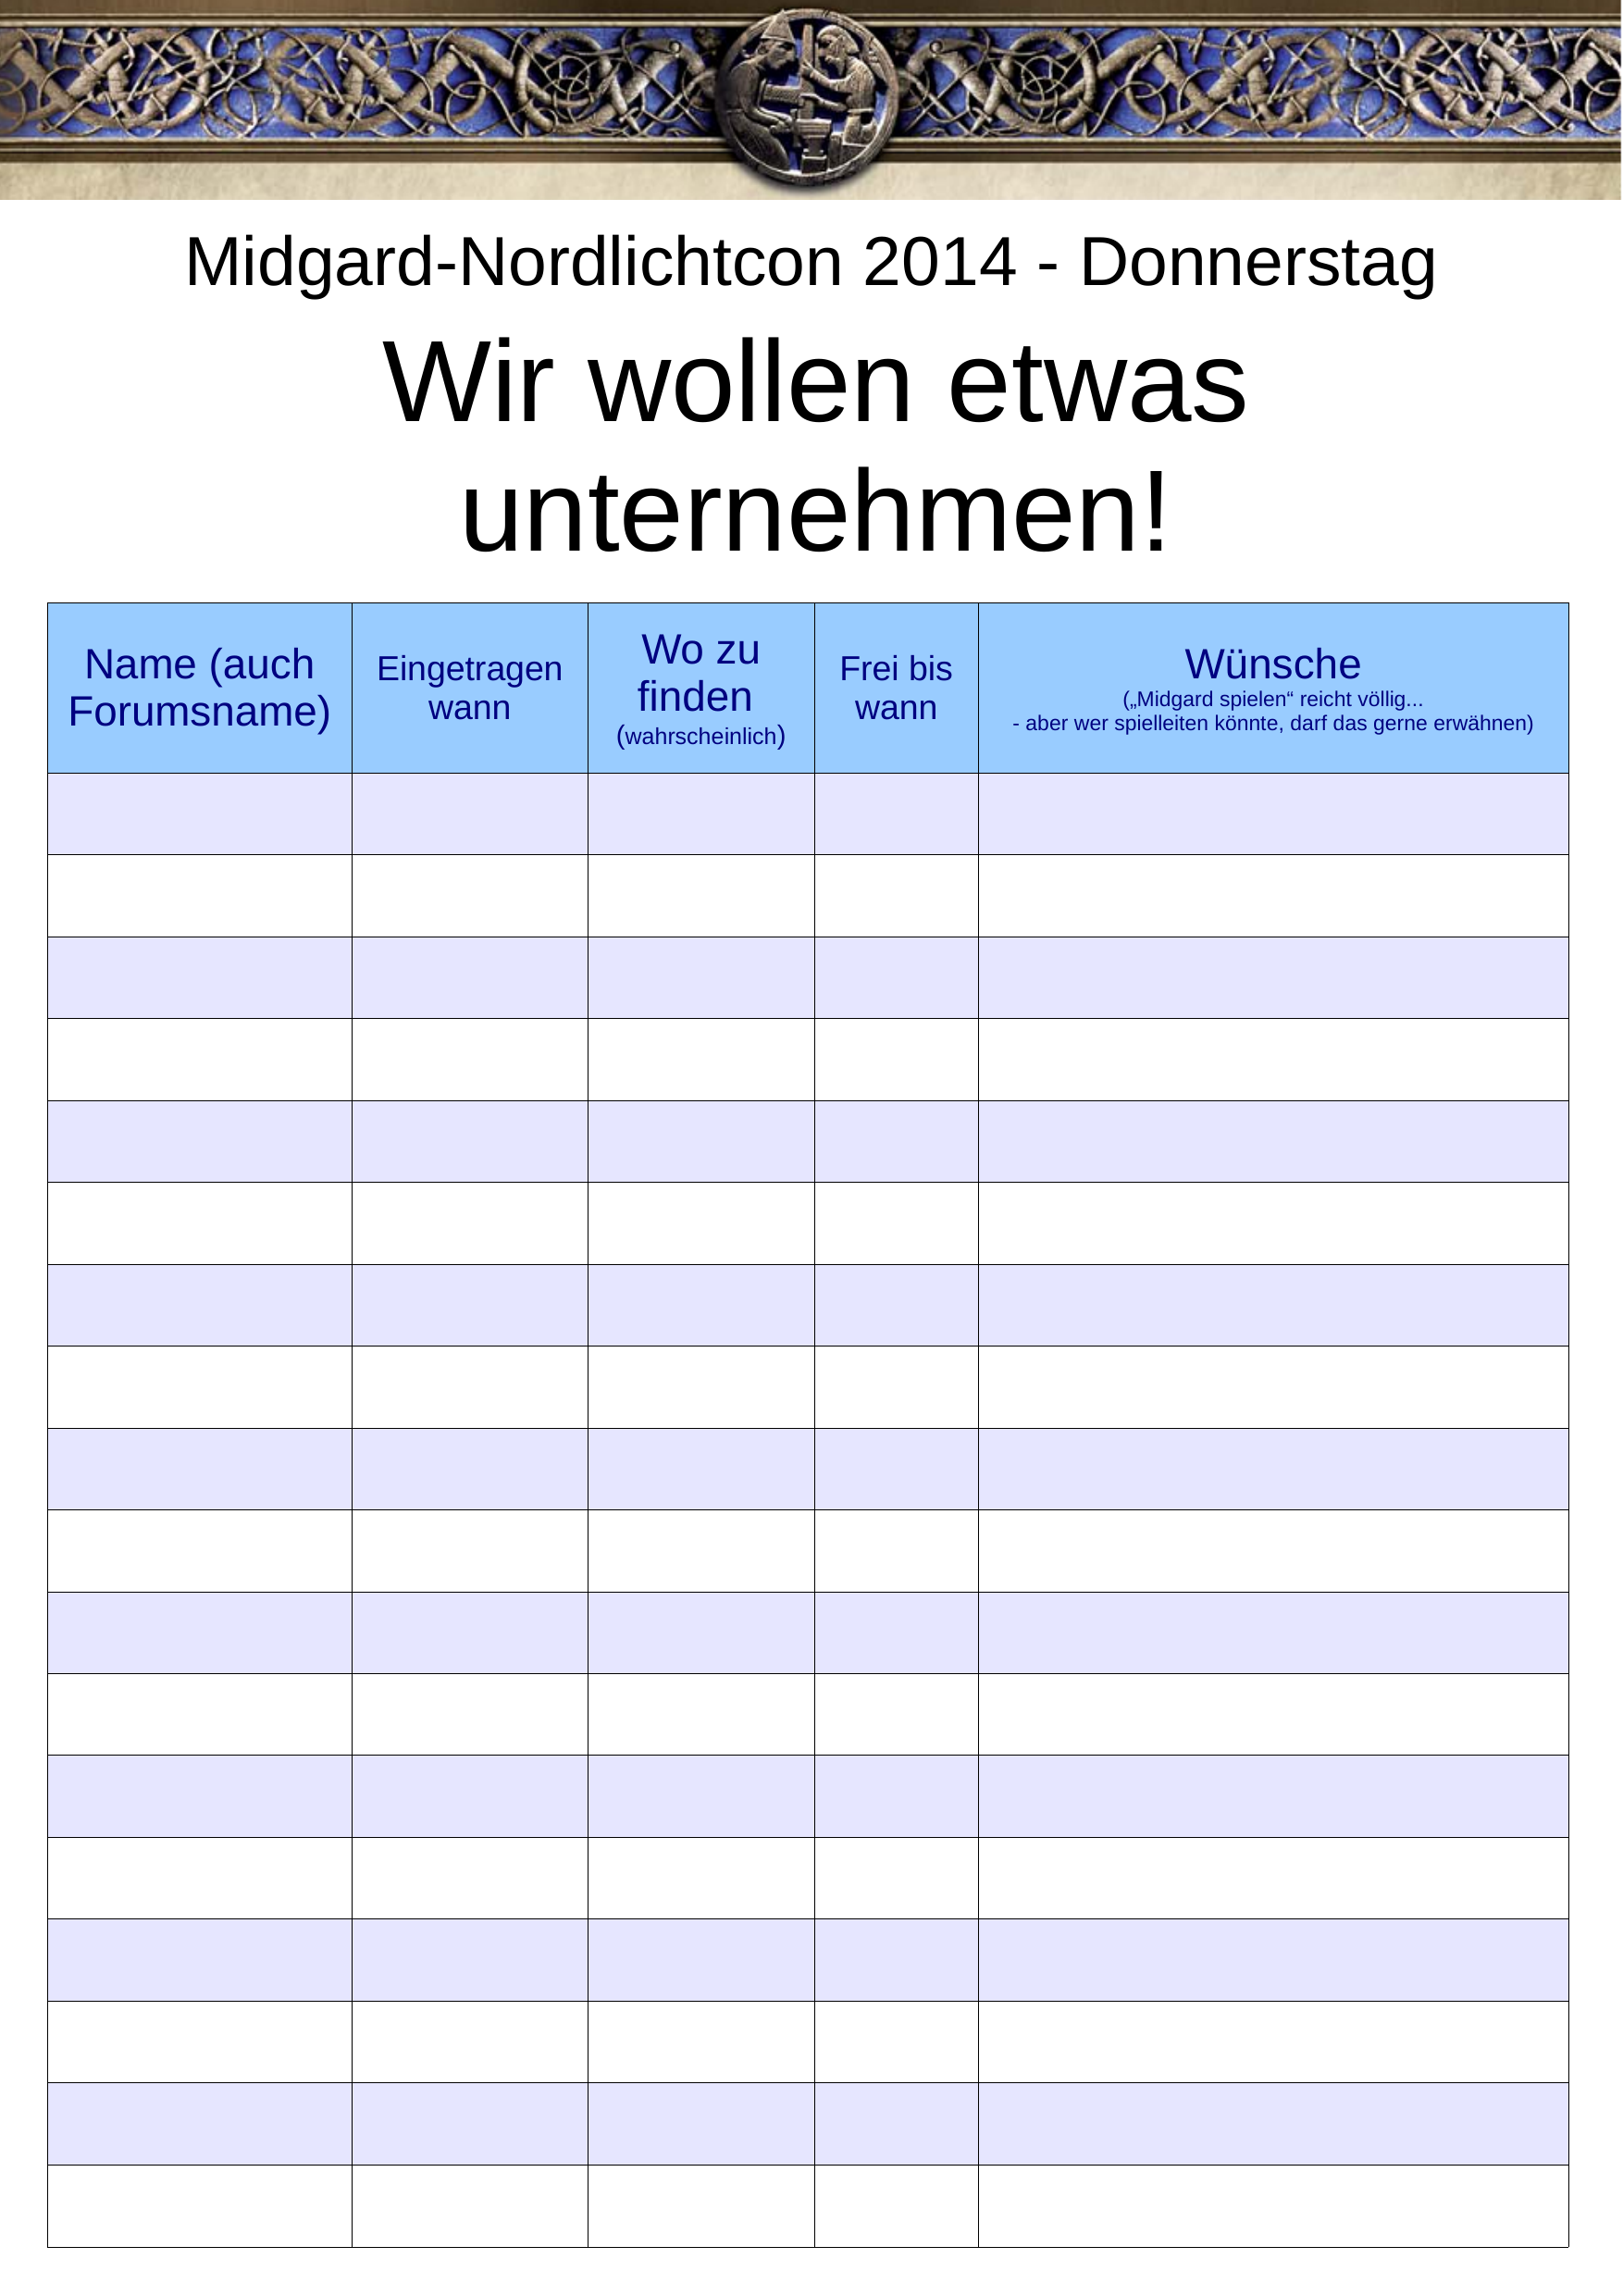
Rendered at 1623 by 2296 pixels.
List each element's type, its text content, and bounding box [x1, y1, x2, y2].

table_cell [979, 2083, 1568, 2165]
table_cell [979, 1347, 1568, 1428]
table_cell [48, 1838, 352, 1918]
table_cell [588, 1510, 814, 1592]
table_cell [48, 855, 352, 937]
table_cell [353, 774, 588, 854]
table_cell [588, 1919, 814, 2001]
table_cell [48, 1674, 352, 1755]
table_cell [588, 1101, 814, 1182]
table_cell [815, 1183, 978, 1264]
table_cell [353, 2002, 588, 2082]
table_cell [815, 1838, 978, 1918]
table_cell [353, 1019, 588, 1100]
table_cell [815, 937, 978, 1018]
table_cell [588, 774, 814, 854]
table_cell [979, 1919, 1568, 2001]
table_cell [48, 1756, 352, 1837]
table_cell [815, 1919, 978, 2001]
table_cell [353, 1674, 588, 1755]
table_cell [48, 1019, 352, 1100]
table_cell [353, 1101, 588, 1182]
table_cell [353, 2083, 588, 2165]
table_cell [353, 1347, 588, 1428]
table_cell [979, 1838, 1568, 1918]
table_cell [979, 1429, 1568, 1509]
table_cell [588, 937, 814, 1018]
table_cell [353, 855, 588, 937]
table_cell [588, 2083, 814, 2165]
table_cell [48, 2083, 352, 2165]
table_cell [353, 1919, 588, 2001]
table_cell [48, 1265, 352, 1346]
table_cell [815, 1347, 978, 1428]
table_cell [588, 1838, 814, 1918]
table_header Frei bis wann [815, 603, 978, 773]
table_cell [48, 2002, 352, 2082]
table_cell [815, 1019, 978, 1100]
table_cell [815, 1429, 978, 1509]
table_cell [48, 2166, 352, 2247]
table_header Name (auch Forumsname) [48, 603, 352, 773]
table_cell [588, 1347, 814, 1428]
table_cell [979, 937, 1568, 1018]
table_cell [48, 774, 352, 854]
table_cell [979, 1593, 1568, 1673]
table_cell [48, 1429, 352, 1509]
table_cell [588, 1674, 814, 1755]
table_cell [48, 1347, 352, 1428]
table_cell [48, 1183, 352, 1264]
table_cell [588, 1756, 814, 1837]
table_cell [979, 855, 1568, 937]
subtitle Midgard-Nordlichtcon 2014 - Donnerstag [55, 200, 1568, 329]
table_cell [815, 1101, 978, 1182]
table_cell [353, 937, 588, 1018]
table_cell [588, 855, 814, 937]
table_cell [979, 1101, 1568, 1182]
table_cell [979, 1183, 1568, 1264]
table_cell [815, 2002, 978, 2082]
table_cell [979, 1019, 1568, 1100]
table_cell [815, 2083, 978, 2165]
title Wir wollen etwas unternehmen! [134, 329, 1498, 602]
table_header Wünsche („Midgard spielen“ reicht völlig... - aber wer spielleiten könnte, darf das gerne erwähnen) [979, 603, 1568, 773]
table_cell [979, 1756, 1568, 1837]
table_cell [353, 1429, 588, 1509]
table_cell [979, 774, 1568, 854]
table_cell [815, 1593, 978, 1673]
table_cell [48, 937, 352, 1018]
table_cell [588, 1593, 814, 1673]
table_cell [48, 1510, 352, 1592]
table_cell [815, 1756, 978, 1837]
table_cell [815, 1674, 978, 1755]
table_cell [353, 2166, 588, 2247]
table_cell [588, 1265, 814, 1346]
table_cell [48, 1593, 352, 1673]
table_cell [979, 1510, 1568, 1592]
table_cell [979, 2002, 1568, 2082]
table_cell [588, 1019, 814, 1100]
table_header Wo zu finden (wahrscheinlich) [588, 603, 814, 773]
table_cell [353, 1183, 588, 1264]
table_cell [815, 855, 978, 937]
table_cell [979, 1265, 1568, 1346]
table_cell [815, 1510, 978, 1592]
table_cell [588, 1183, 814, 1264]
table_cell [588, 2166, 814, 2247]
table_cell [48, 1101, 352, 1182]
table_cell [815, 774, 978, 854]
table_cell [48, 1919, 352, 2001]
table_cell [815, 1265, 978, 1346]
table_cell [979, 2166, 1568, 2247]
table_cell [979, 1674, 1568, 1755]
table_cell [353, 1593, 588, 1673]
table_cell [815, 2166, 978, 2247]
table_cell [353, 1756, 588, 1837]
table_cell [588, 2002, 814, 2082]
table_cell [588, 1429, 814, 1509]
table_cell [353, 1838, 588, 1918]
table_header Eingetragen wann [353, 603, 588, 773]
table_cell [353, 1510, 588, 1592]
picture [0, 0, 1623, 200]
table_cell [353, 1265, 588, 1346]
